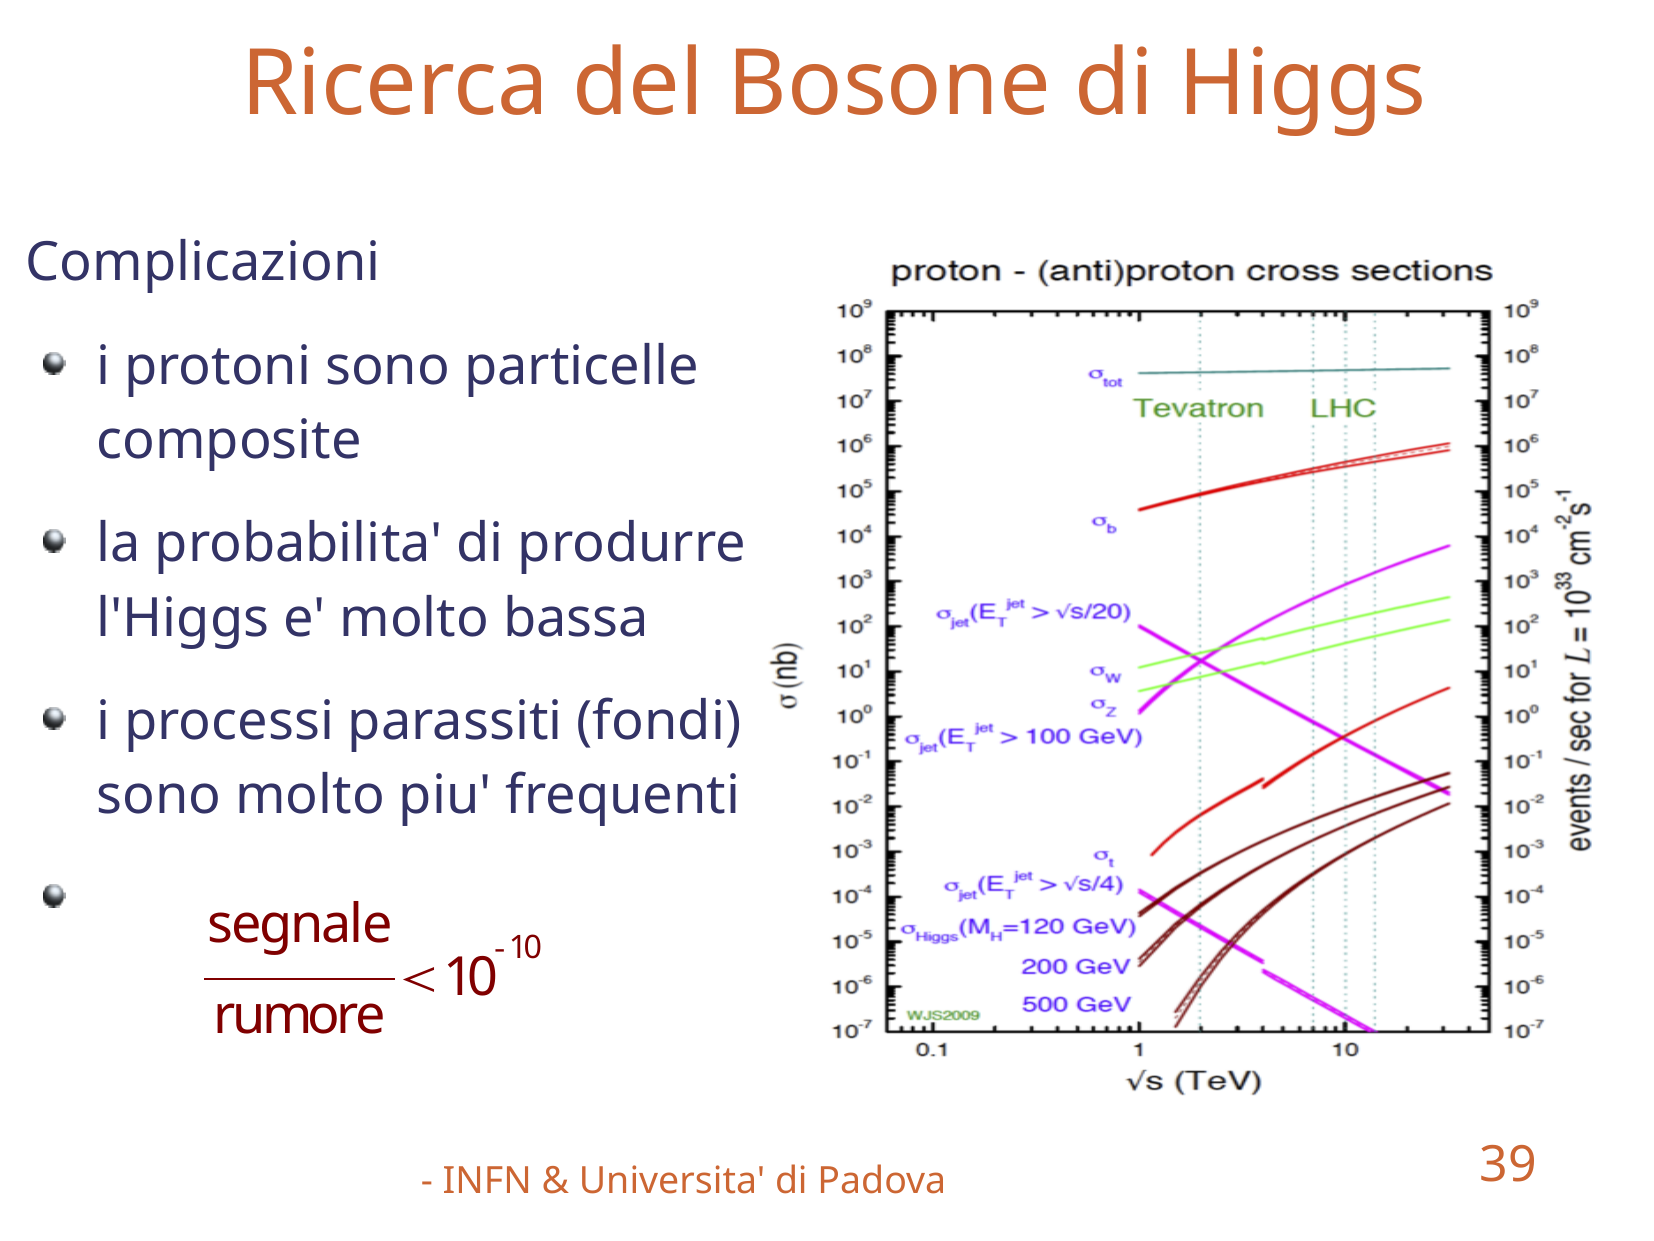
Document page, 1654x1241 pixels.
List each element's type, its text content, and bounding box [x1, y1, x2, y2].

list Complicazioni i protoni sono particelle composite la probabilita' di produrre l'Higgs e' molto bassa i processi parassiti (fondi) sono molto piu' frequenti [25, 222, 814, 1145]
chart [194, 892, 545, 1067]
picture [814, 247, 1613, 1098]
title Ricerca del Bosone di Higgs [9, 8, 1654, 151]
